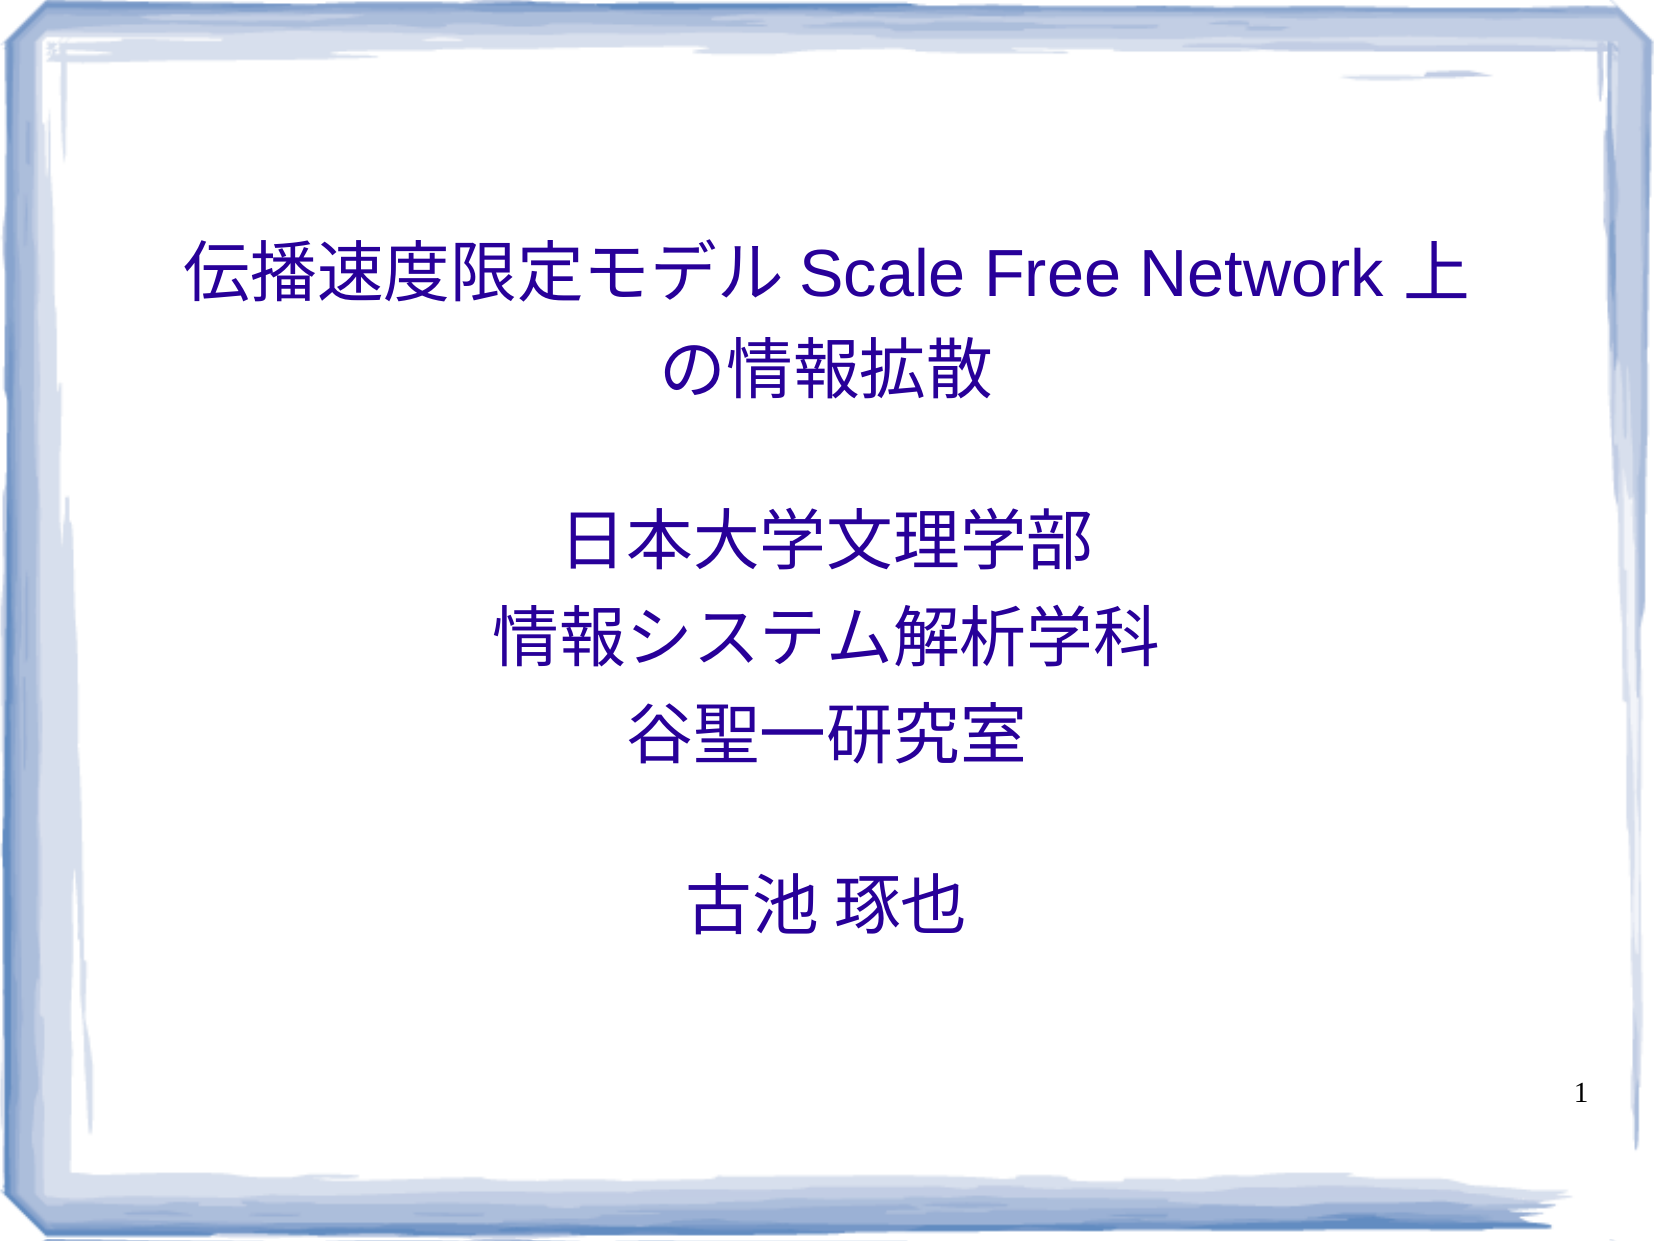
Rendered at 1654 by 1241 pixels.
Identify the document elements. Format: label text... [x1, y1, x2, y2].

subtitle 伝播速度限定モデル Scale Free Network 上 の情報拡散 日本大学文理学部 情報システム解析学科 谷聖一研究室 古池 琢也 [82, 49, 1571, 1045]
picture [0, 0, 1654, 1241]
